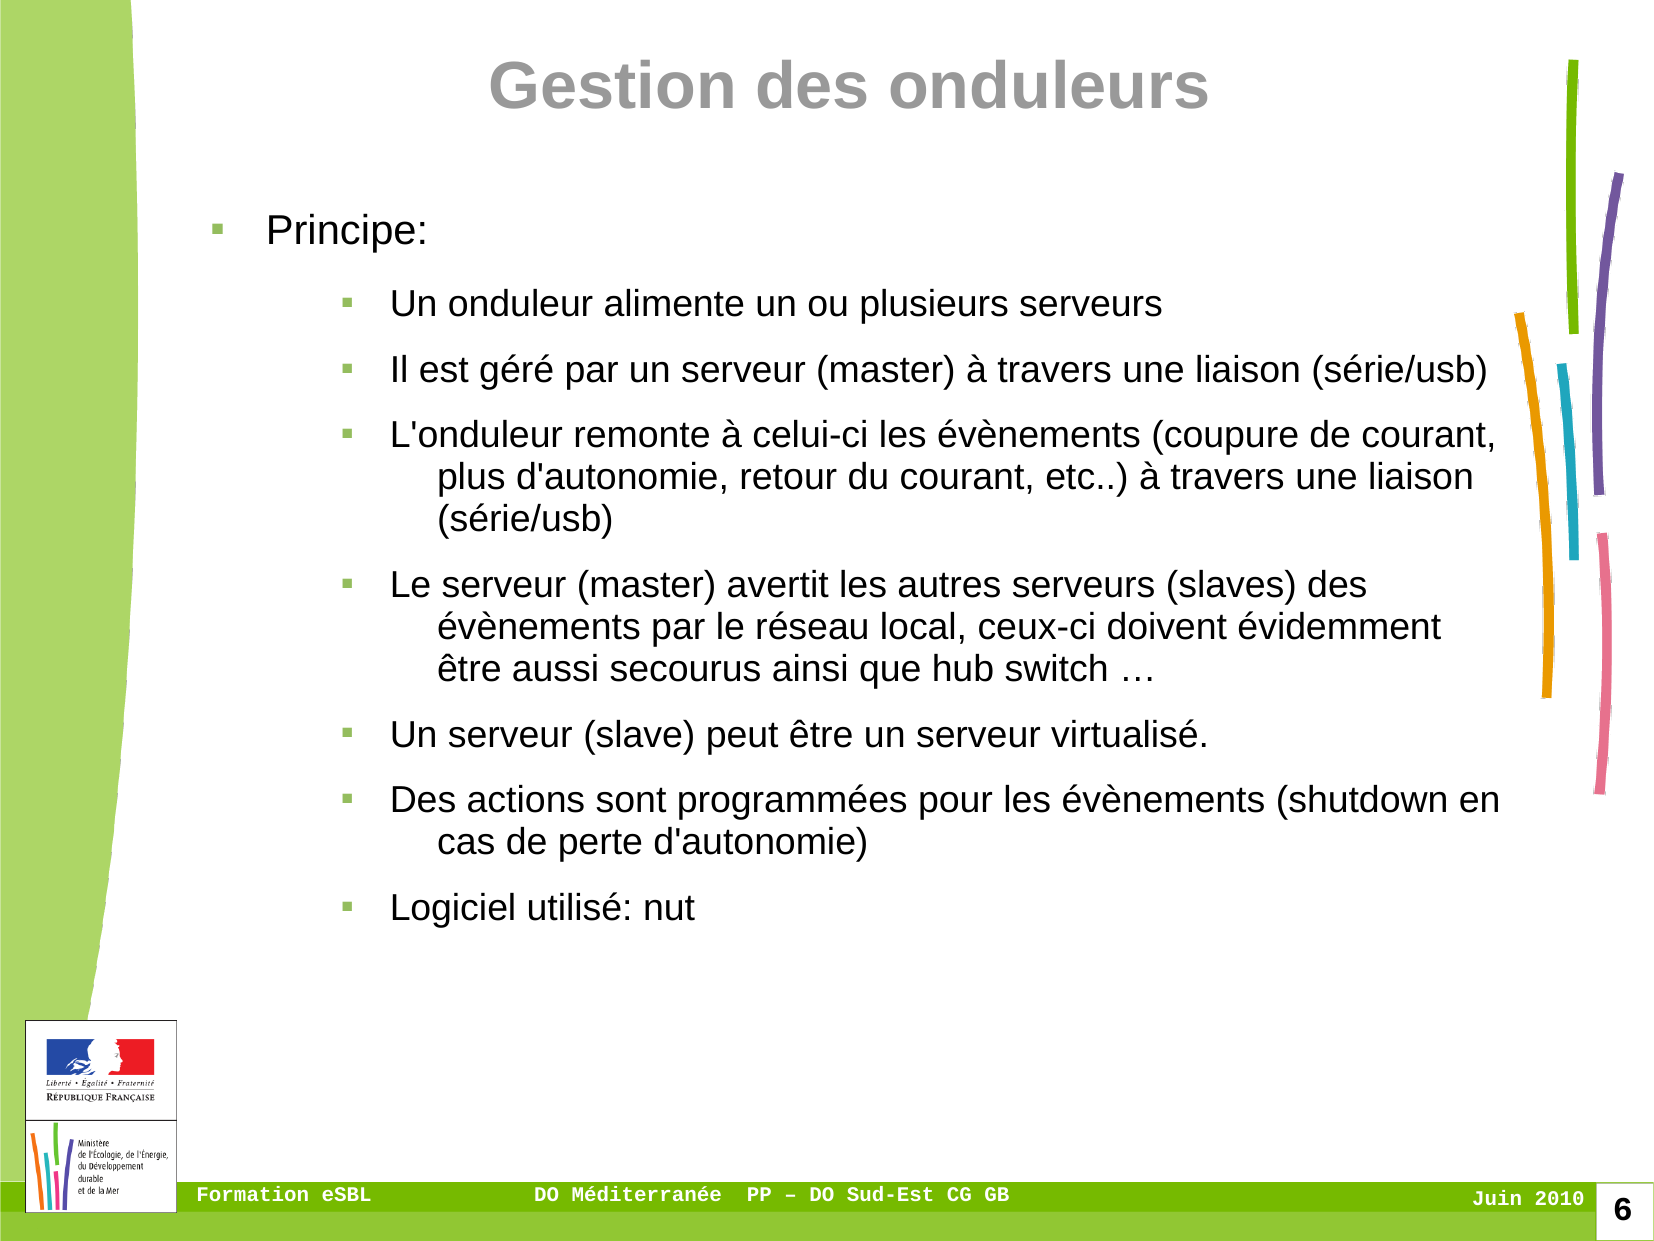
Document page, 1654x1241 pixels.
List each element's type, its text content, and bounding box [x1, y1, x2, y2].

list Principe: Un onduleur alimente un ou plusieurs serveurs Il est géré par un serveur (master) à travers une liaison (série/usb) L'onduleur remonte à celui-ci les évènements (coupure de courant, plus d'autonomie, retour du courant, etc..) à travers une liaison (série/usb) Le serveur (master) avertit les autres serveurs (slaves) des évènements par le réseau local, ceux-ci doivent évidemment être aussi secourus ainsi que hub switch … Un serveur (slave) peut être un serveur virtualisé. Des actions sont programmées pour les évènements (shutdown en cas de perte d'autonomie) Logiciel utilisé: nut [177, 206, 1506, 1137]
title Gestion des onduleurs [152, 36, 1566, 135]
picture [0, 0, 1654, 1241]
